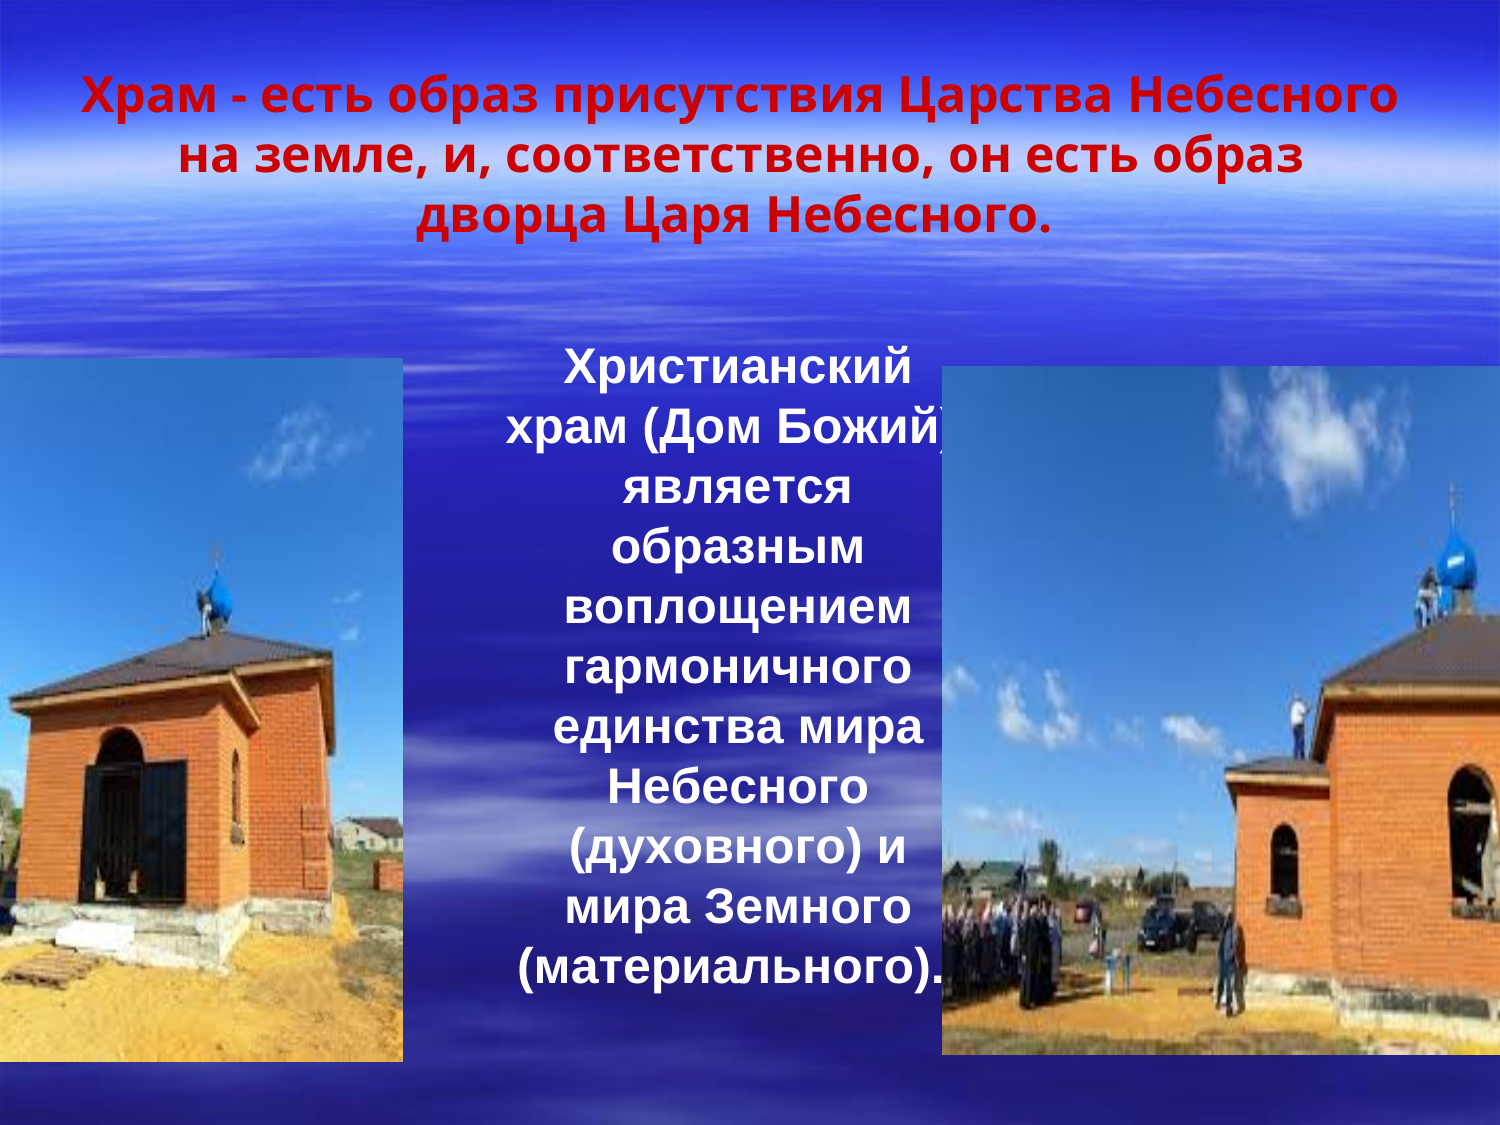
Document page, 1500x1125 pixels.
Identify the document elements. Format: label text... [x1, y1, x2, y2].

text_box Христианский храм (Дом Божий), является образным воплощением гармоничного единства мира Небесного (духовного) и мира Земного (материального). [490, 325, 987, 1061]
text_box Храм - есть образ присутствия Царства Небесного на земле, и, соответственно, он есть образ дворца Царя Небесного. [64, 54, 1418, 250]
picture [0, 0, 1500, 1125]
